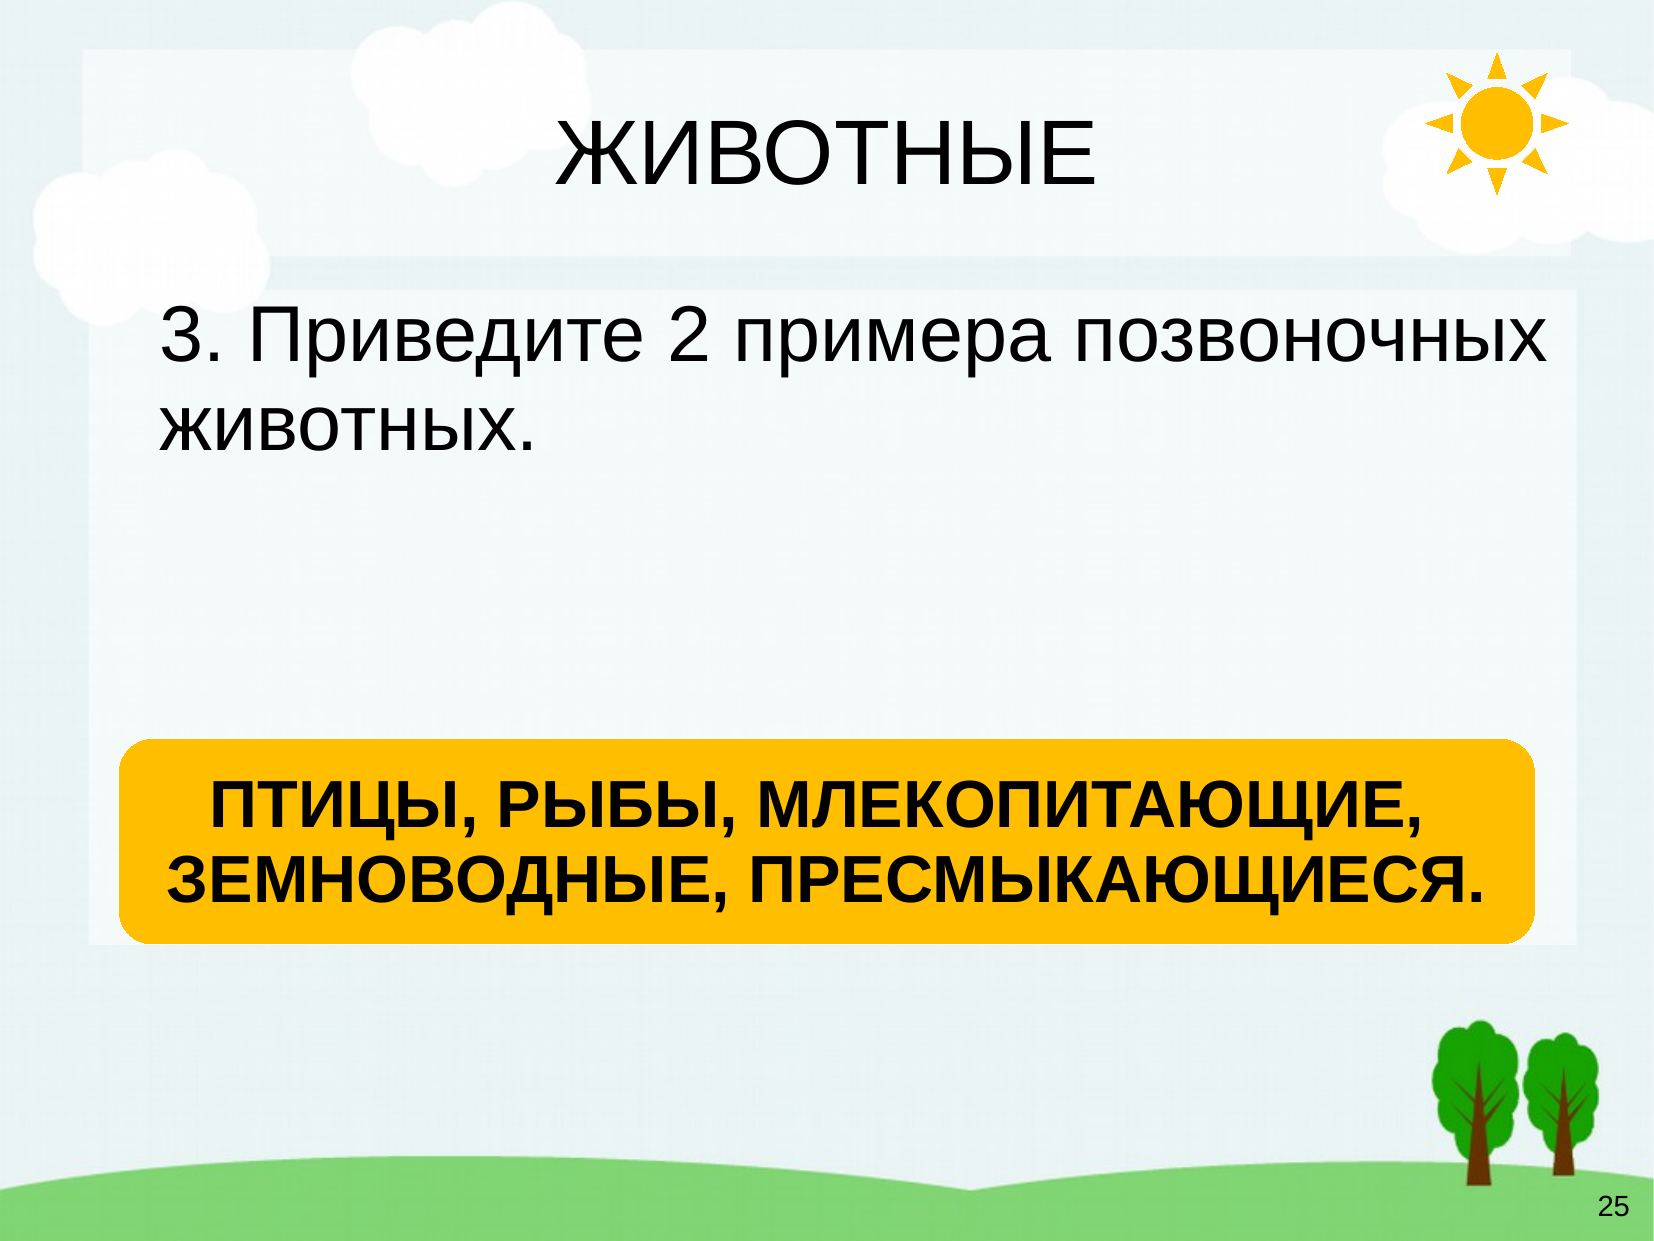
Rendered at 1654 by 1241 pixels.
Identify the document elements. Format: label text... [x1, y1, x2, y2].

text_box [1540, 112, 1571, 134]
list 3. Приведите 2 примера позвоночных животных. [88, 290, 1577, 945]
text_box [1486, 49, 1508, 80]
picture [0, 0, 1654, 1241]
text_box [1460, 86, 1535, 161]
text_box ПТИЦЫ, РЫБЫ, МЛЕКОПИТАЮЩИЕ, ЗЕМНОВОДНЫЕ, ПРЕСМЫКАЮЩИЕСЯ. [118, 738, 1536, 945]
text_box [1444, 71, 1474, 100]
text_box [1423, 112, 1454, 134]
text_box [1520, 71, 1550, 100]
text_box [1520, 146, 1550, 176]
title ЖИВОТНЫЕ [82, 49, 1571, 257]
text_box [1486, 167, 1508, 198]
text_box [1444, 146, 1474, 176]
